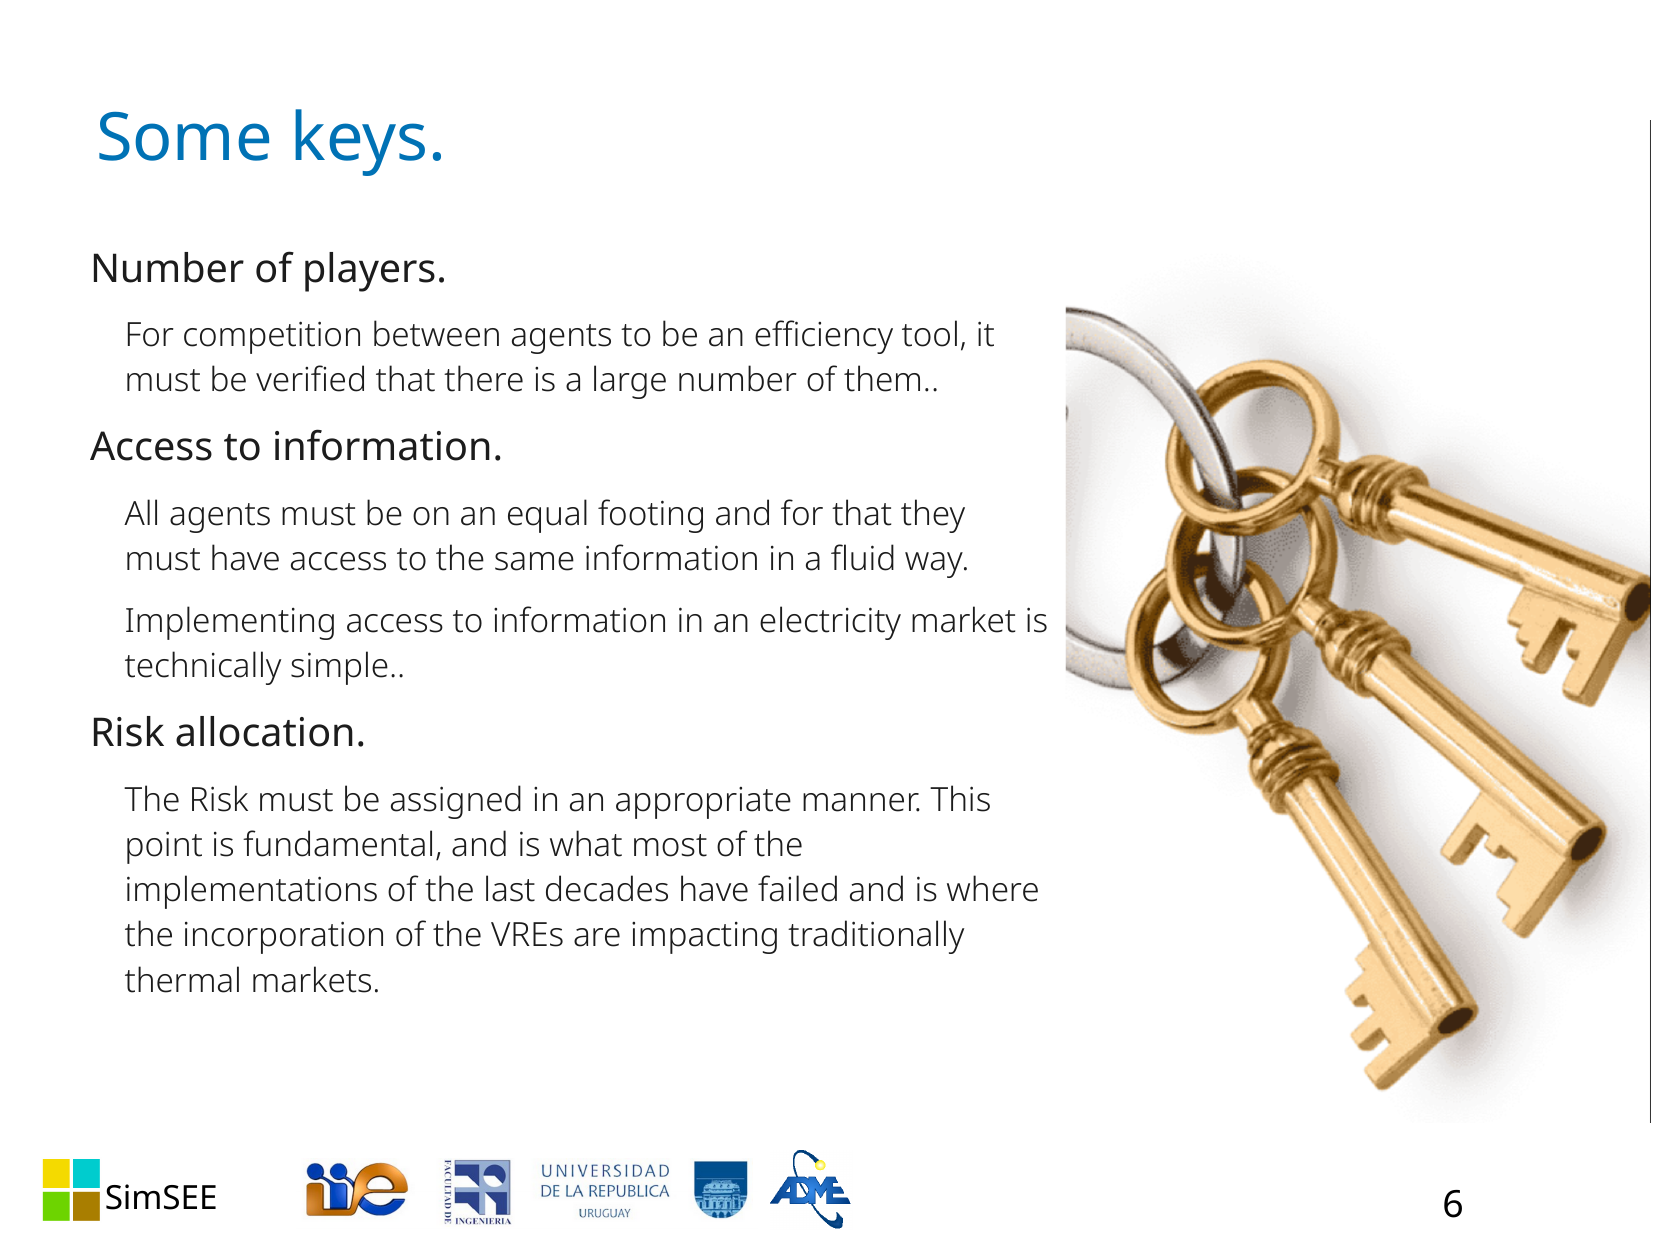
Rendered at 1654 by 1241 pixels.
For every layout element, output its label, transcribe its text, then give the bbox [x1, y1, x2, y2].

picture [1065, 120, 1651, 1123]
title Some keys. [90, 74, 1366, 181]
picture [770, 1150, 853, 1230]
picture [41, 1157, 102, 1223]
picture [296, 1154, 753, 1229]
list Number of players. For competition between agents to be an efficiency tool, it must be verified that there is a large number of them.. Access to information. All agents must be on an equal footing and for that they must have access to the same information in a fluid way. Implementing access to information in an electricity market is technically simple.. Risk allocation. The Risk must be assigned in an appropriate manner. This point is fundamental, and is what most of the implementations of the last decades have failed and is where the incorporation of the VREs are impacting traditionally thermal markets. [90, 240, 1051, 1081]
